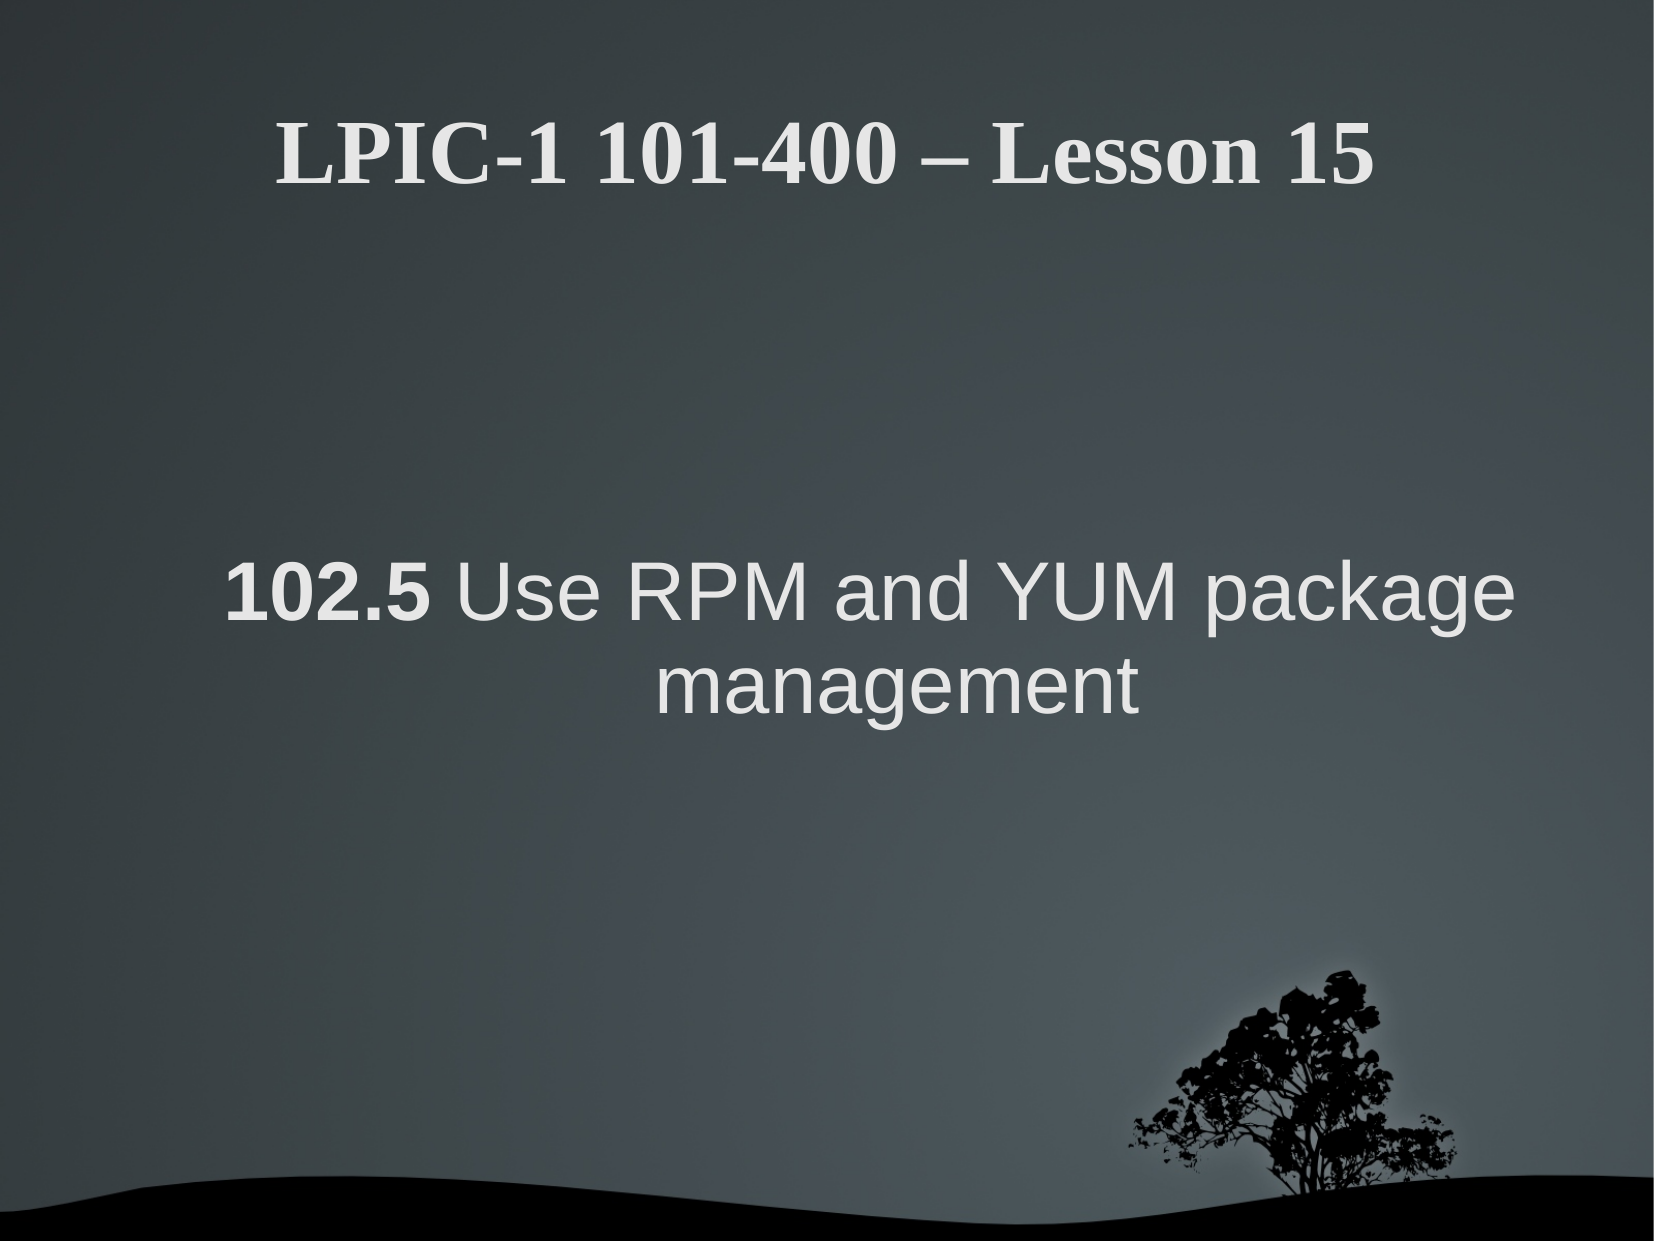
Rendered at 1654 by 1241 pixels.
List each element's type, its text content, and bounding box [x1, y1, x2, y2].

title LPIC-1 101-400 – Lesson 15 [82, 49, 1571, 257]
picture [0, 0, 1654, 1241]
list 102.5 Use RPM and YUM package management [82, 290, 1571, 1109]
